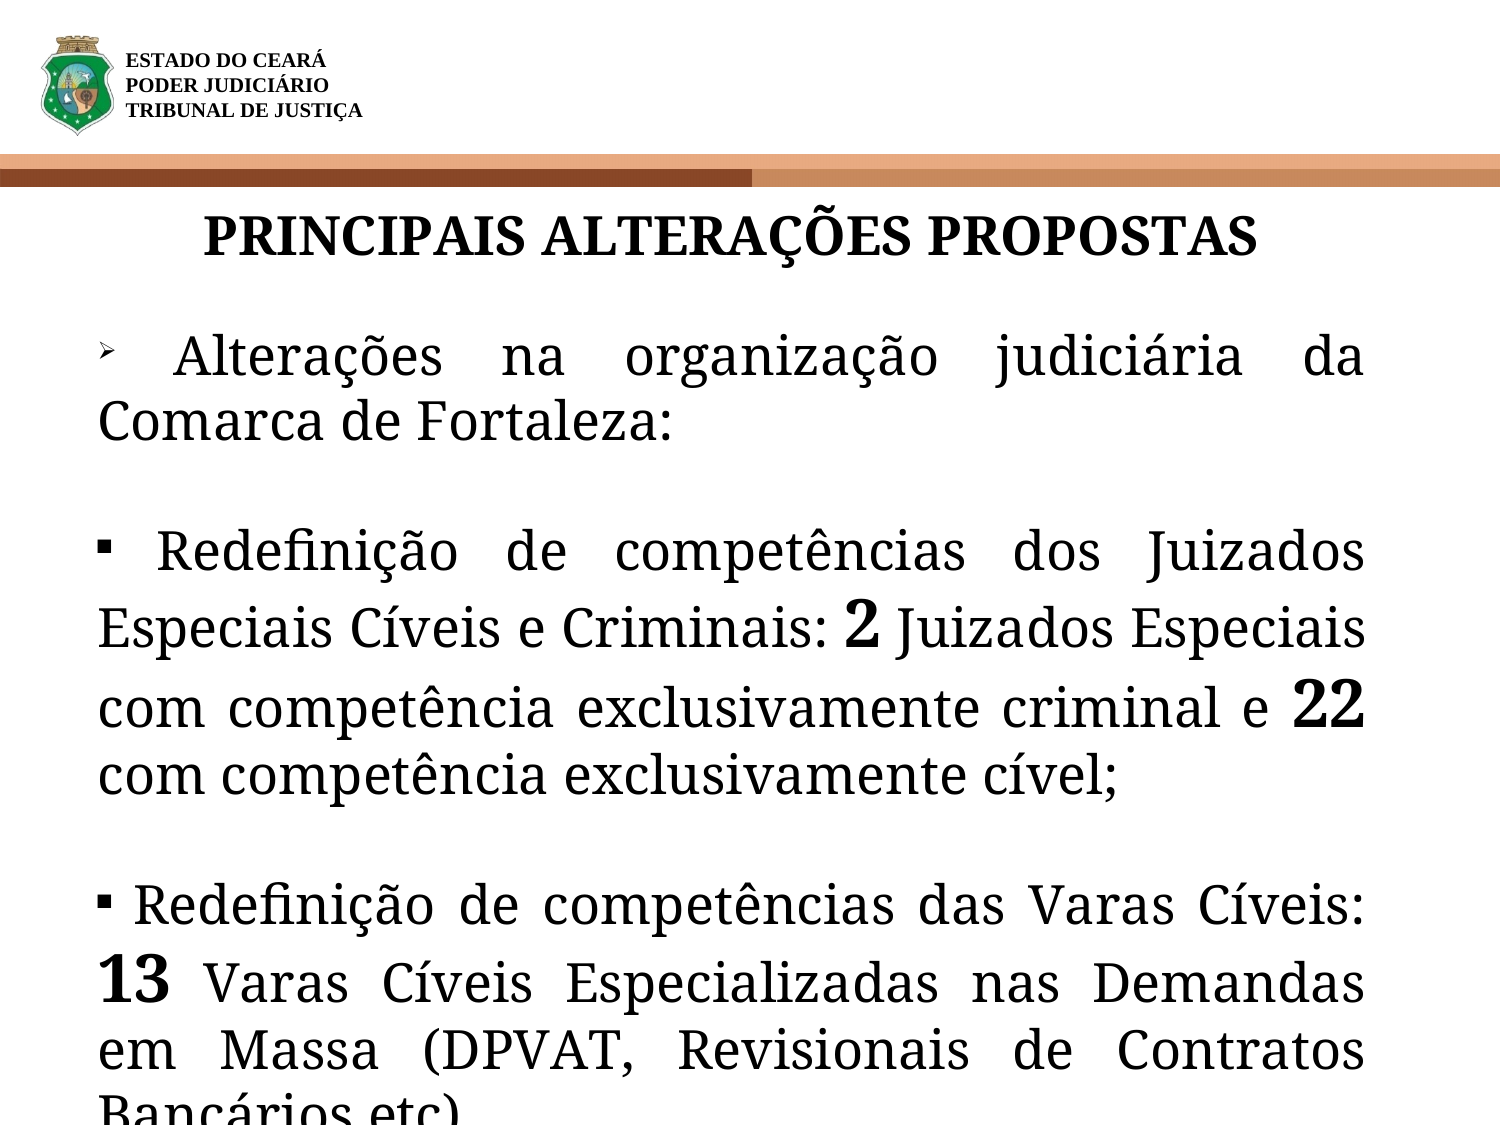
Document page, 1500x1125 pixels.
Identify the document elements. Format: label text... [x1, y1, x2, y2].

text_box PRINCIPAIS ALTERAÇÕES PROPOSTAS Alterações na organização judiciária da Comarca de Fortaleza: Redefinição de competências dos Juizados Especiais Cíveis e Criminais: 2 Juizados Especiais com competência exclusivamente criminal e 22 com competência exclusivamente cível; Redefinição de competências das Varas Cíveis: 13 Varas Cíveis Especializadas nas Demandas em Massa (DPVAT, Revisionais de Contratos Bancários etc). [82, 193, 1382, 709]
picture [0, 154, 1500, 187]
picture [37, 35, 118, 136]
